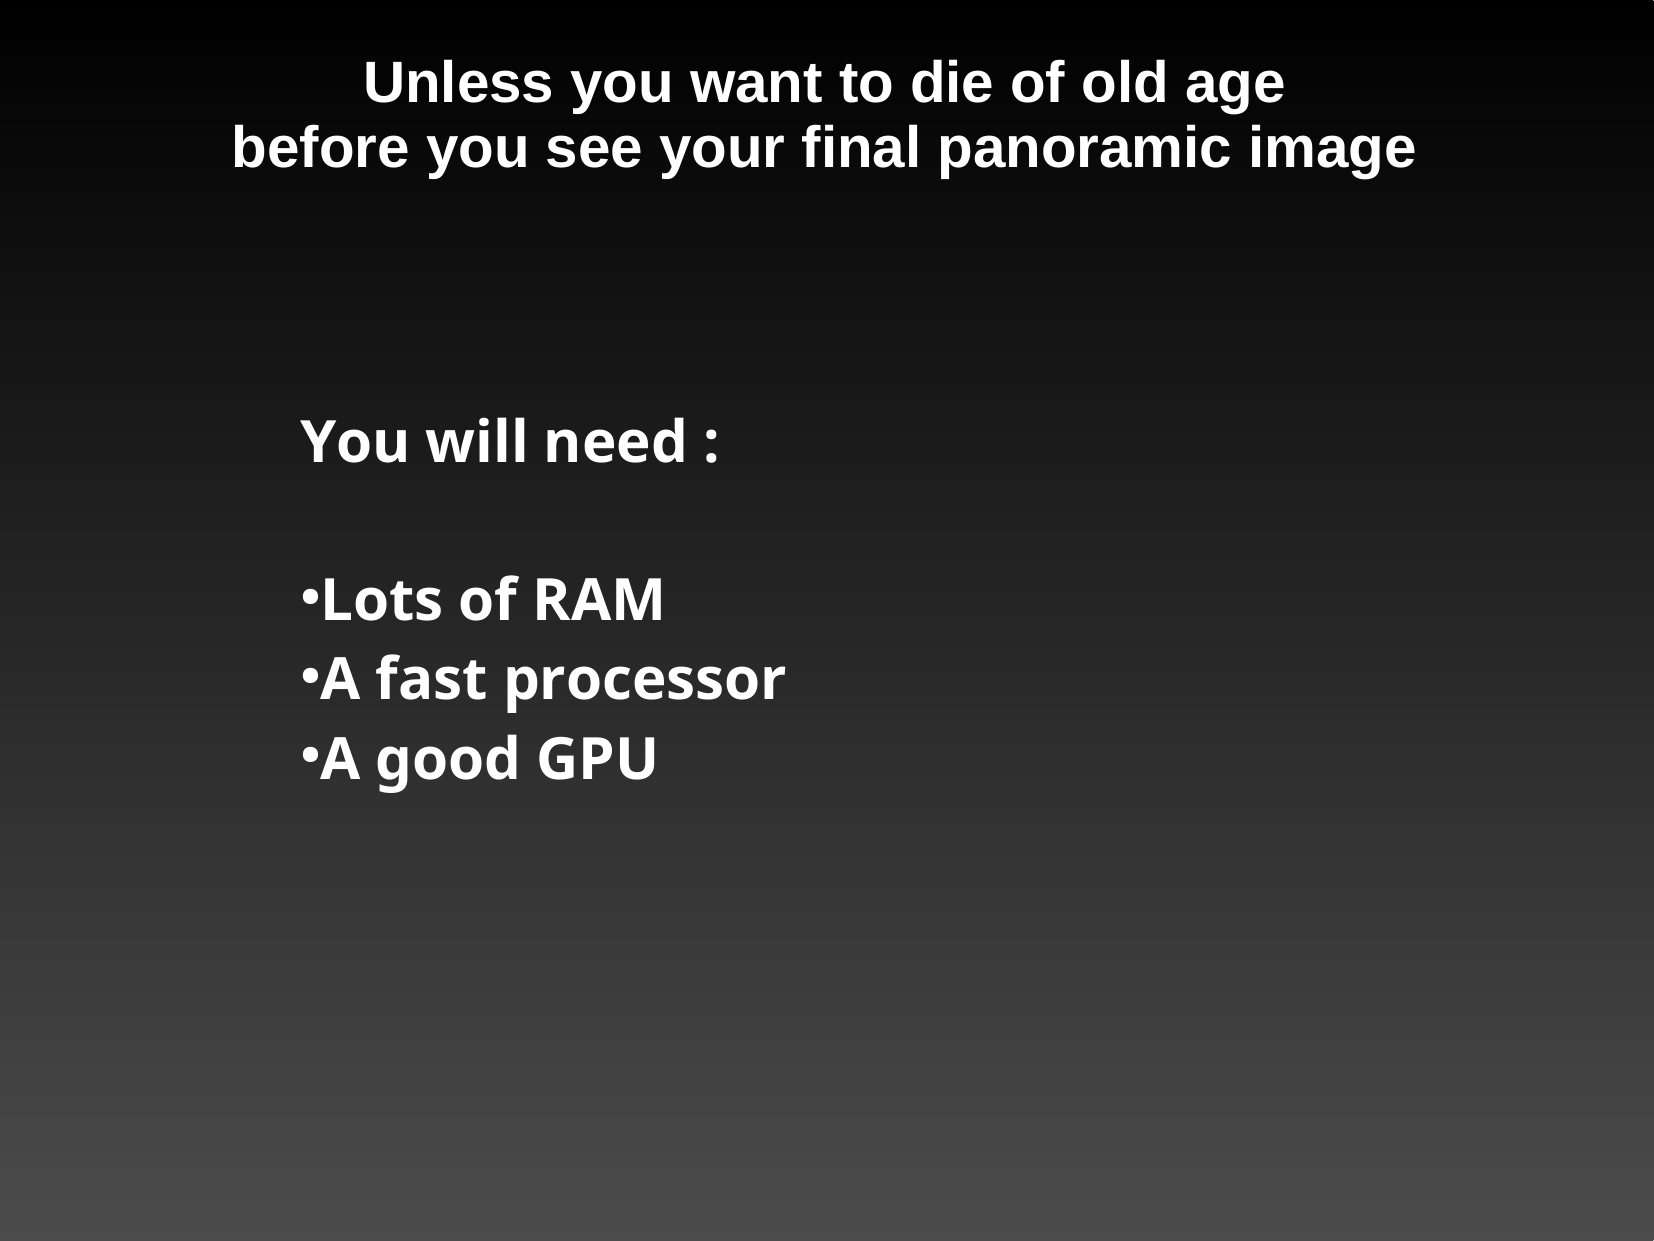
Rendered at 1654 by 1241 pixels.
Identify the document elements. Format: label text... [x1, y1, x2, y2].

text_box You will need : Lots of RAM A fast processor A good GPU [299, 399, 1388, 834]
text_box Unless you want to die of old age before you see your final panoramic image [37, 49, 1613, 224]
